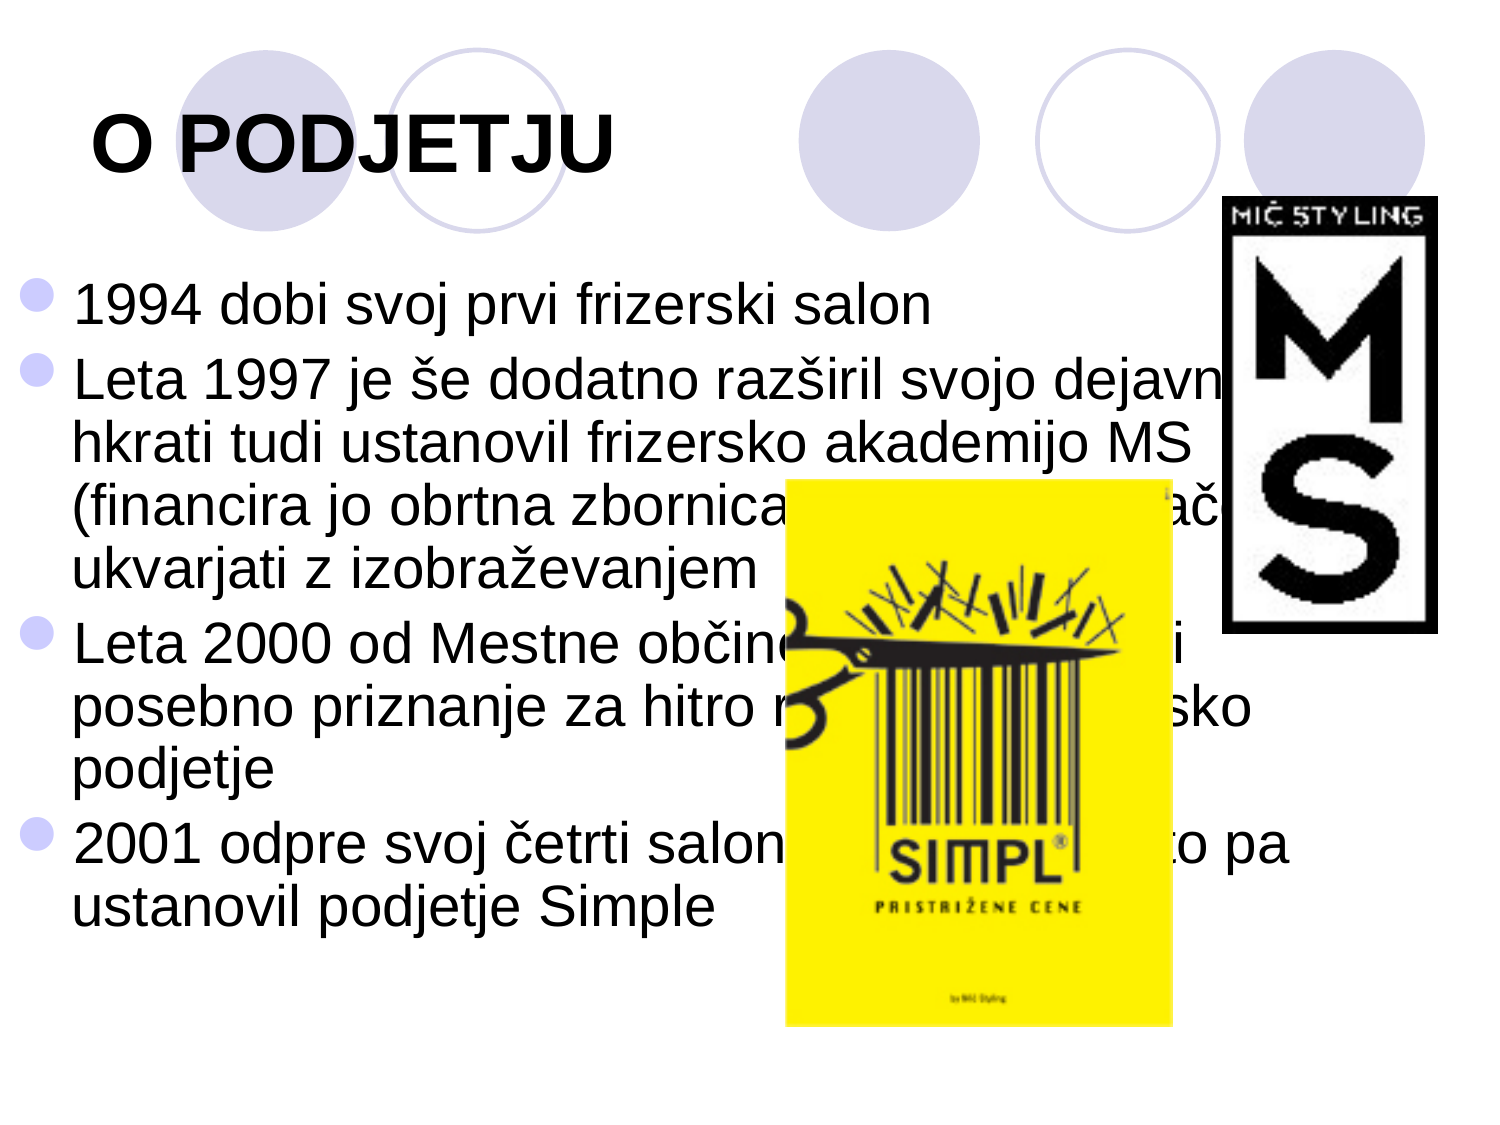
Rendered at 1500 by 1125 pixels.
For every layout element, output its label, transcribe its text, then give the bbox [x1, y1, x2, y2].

picture [785, 479, 1173, 1028]
list 1994 dobi svoj prvi frizerski salon Leta 1997 je še dodatno razširil svojo dejavnost in hkrati tudi ustanovil frizersko akademijo MS (financira jo obrtna zbornica Slovenije) – začel ukvarjati z izobraževanjem Leta 2000 od Mestne občine Ljubljane dobi posebno priznanje za hitro rastoče ljubljansko podjetje 2001 odpre svoj četrti salon v Ljubljani, nato pa ustanovil podjetje Simple [0, 267, 1425, 964]
title O PODJETJU [75, 45, 1425, 233]
picture [1222, 196, 1438, 634]
